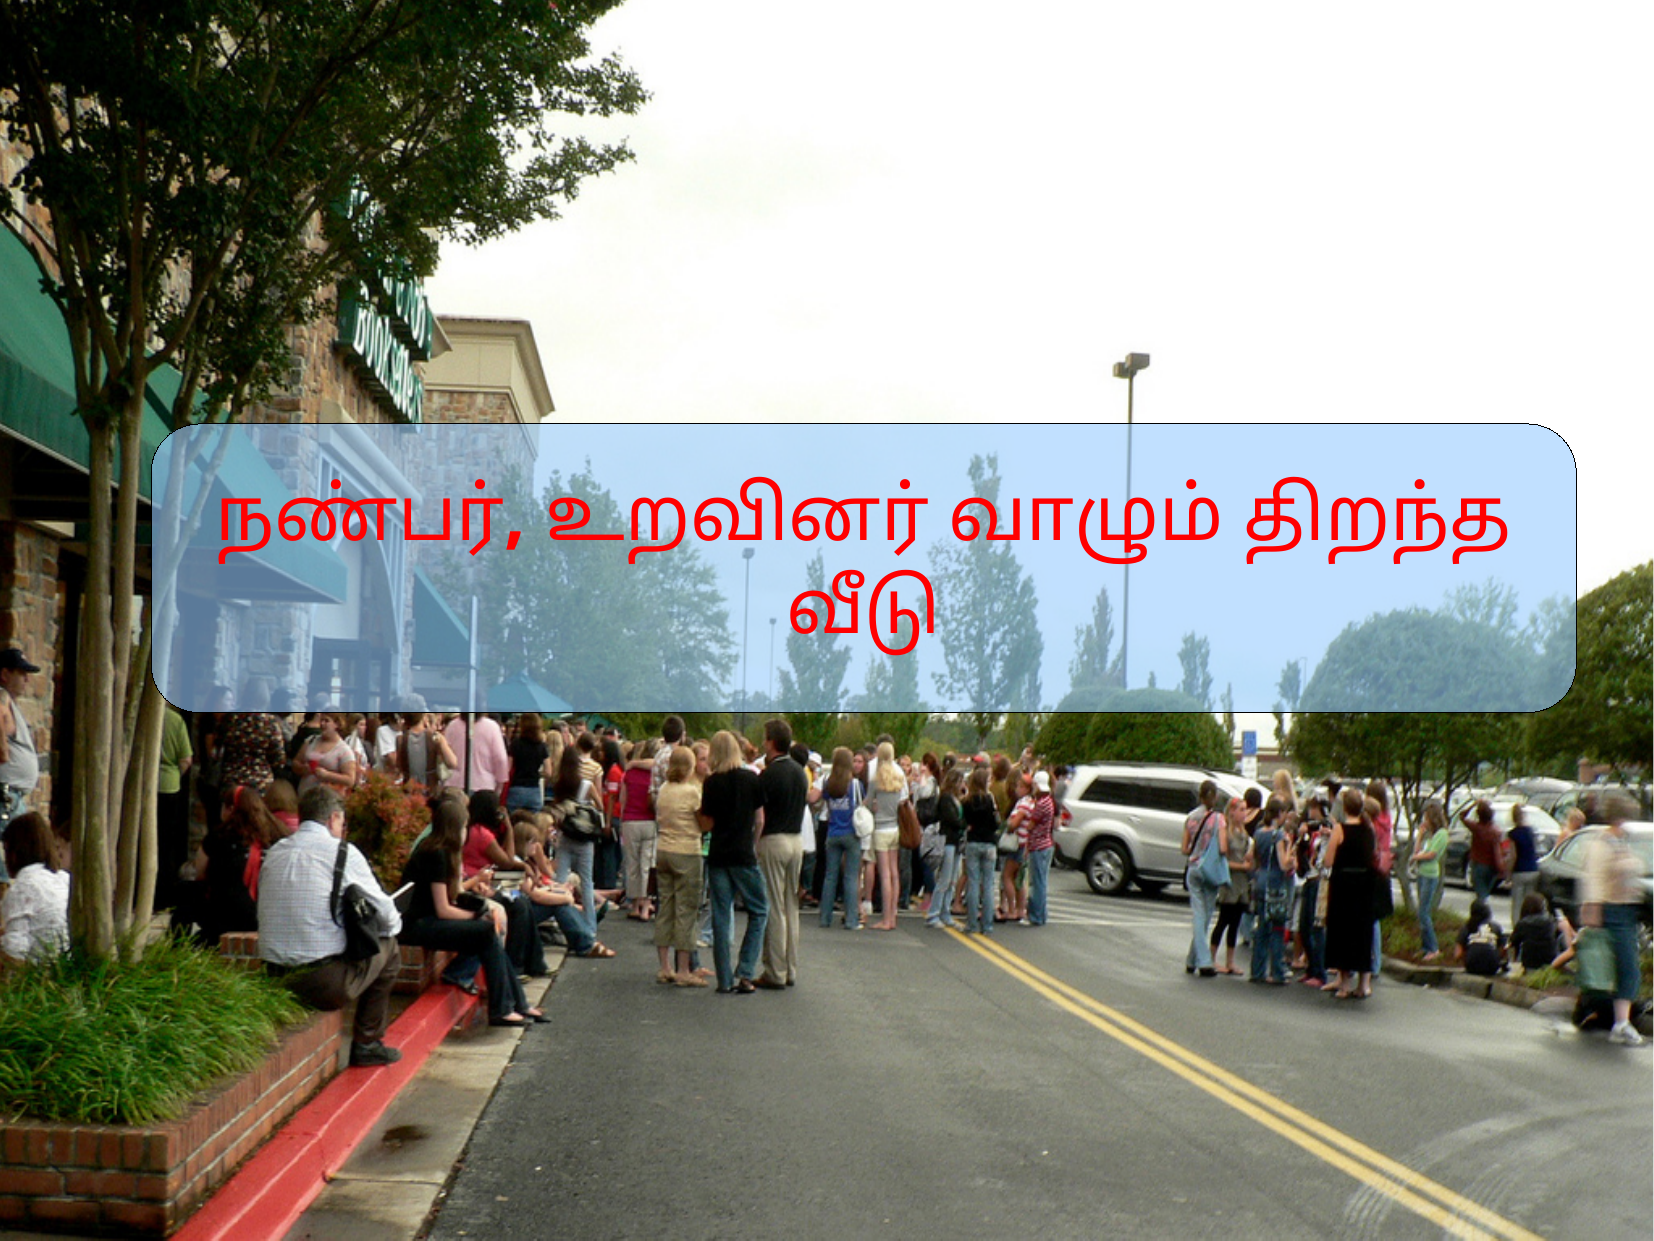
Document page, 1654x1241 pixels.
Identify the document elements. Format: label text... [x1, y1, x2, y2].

text_box நண்பர், உறவினர் வாழும் திறந்த வீடு [151, 423, 1577, 713]
picture [0, 0, 1654, 1241]
